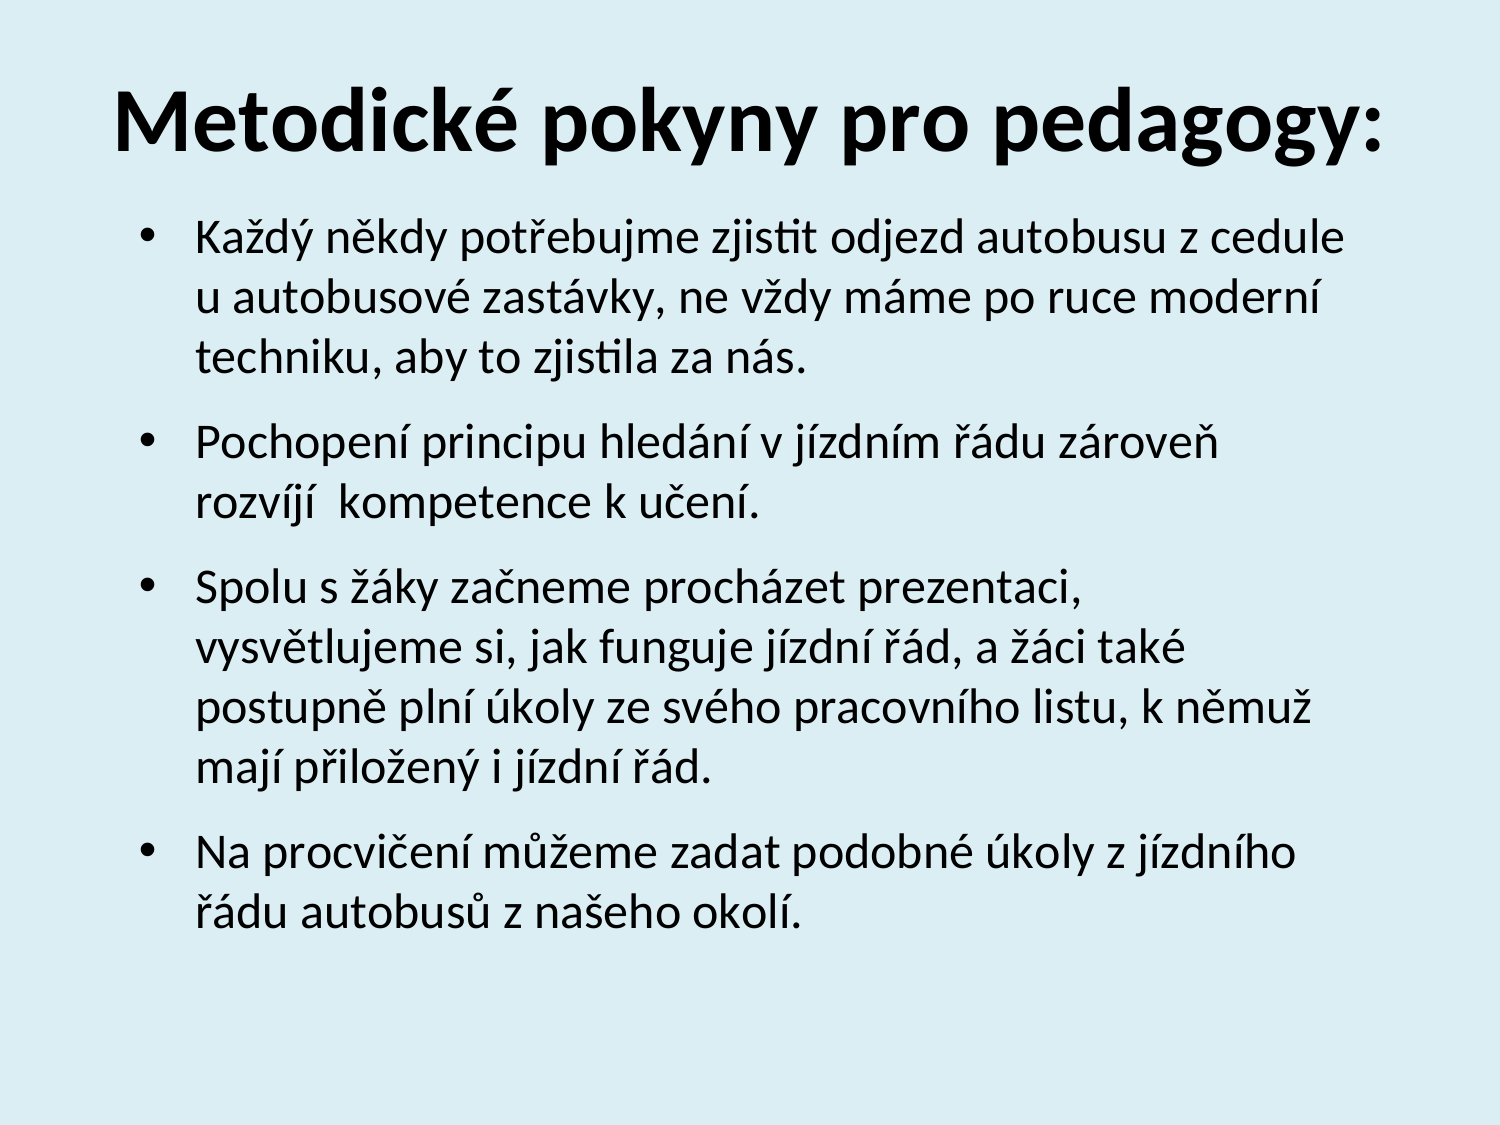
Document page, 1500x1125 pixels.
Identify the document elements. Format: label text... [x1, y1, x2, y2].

list Každý někdy potřebujme zjistit odjezd autobusu z cedule u autobusové zastávky, ne vždy máme po ruce moderní techniku, aby to zjistila za nás. Pochopení principu hledání v jízdním řádu zároveň rozvíjí kompetence k učení. Spolu s žáky začneme procházet prezentaci, vysvětlujeme si, jak funguje jízdní řád, a žáci také postupně plní úkoly ze svého pracovního listu, k němuž mají přiložený i jízdní řád. Na procvičení můžeme zadat podobné úkoly z jízdního řádu autobusů z našeho okolí. [123, 196, 1365, 1095]
title Metodické pokyny pro pedagogy: [75, 45, 1426, 185]
